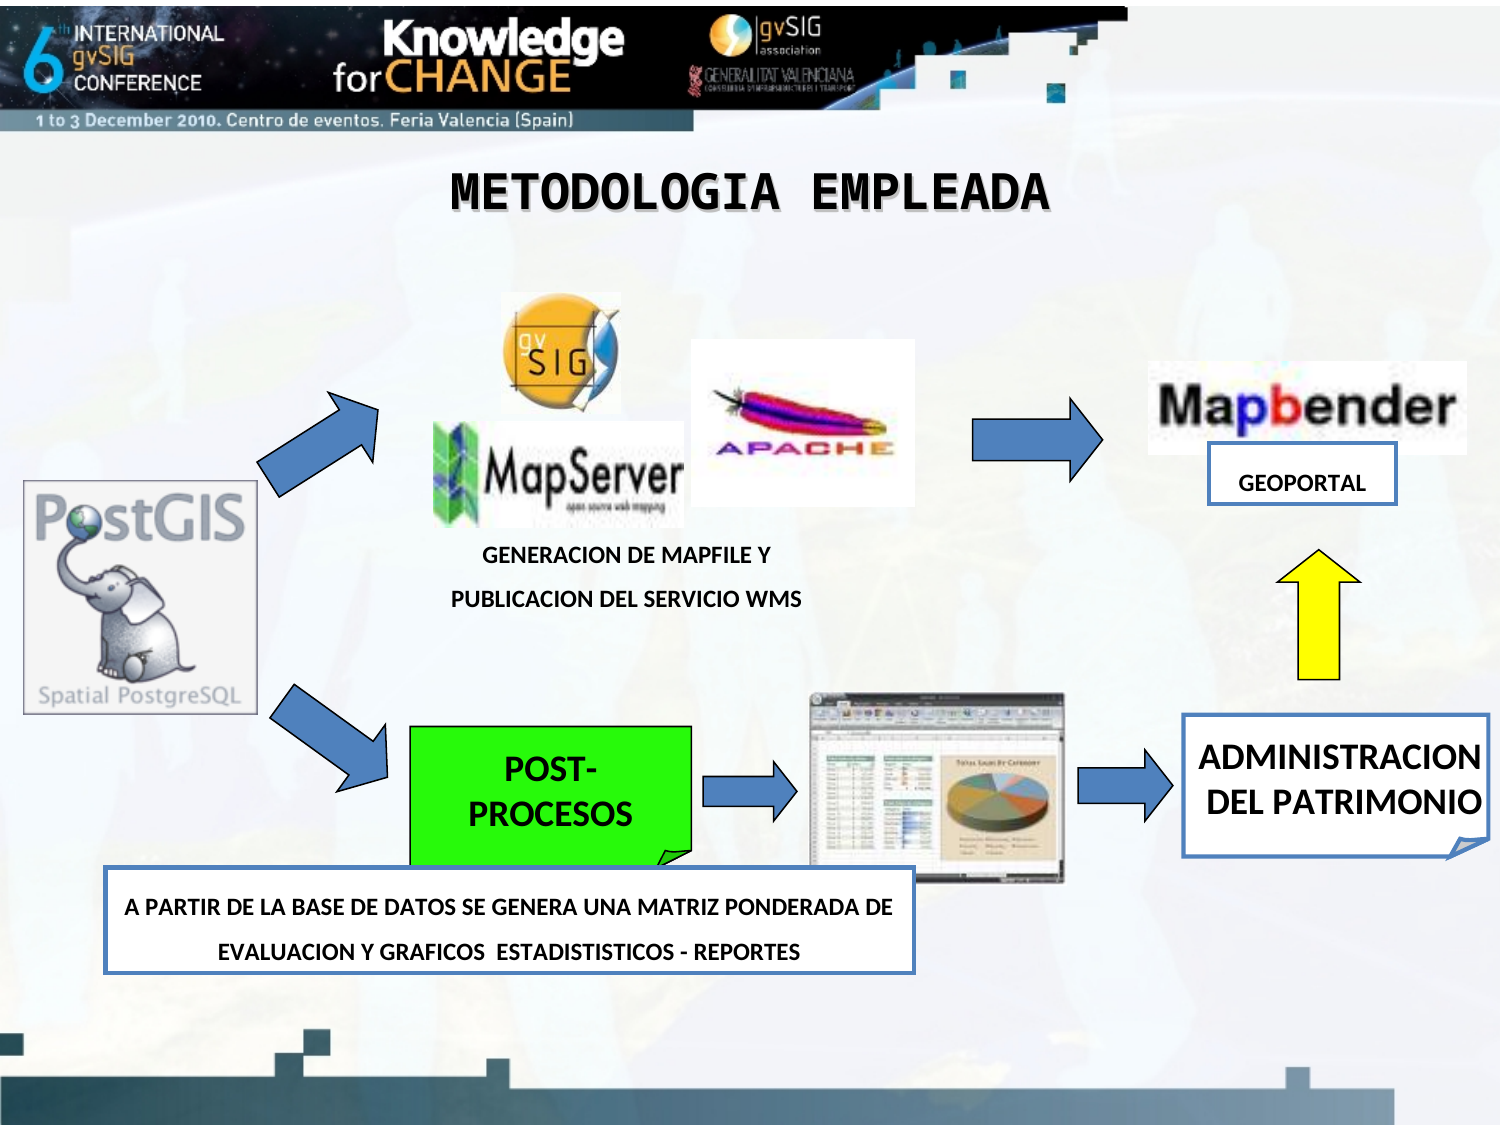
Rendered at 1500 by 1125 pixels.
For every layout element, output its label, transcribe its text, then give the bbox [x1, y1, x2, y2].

text_box GEOPORTAL [1208, 443, 1397, 504]
text_box ADMINISTRACION DEL PATRIMONIO [1183, 714, 1489, 857]
text_box METODOLOGIA EMPLEADA [175, 152, 1325, 228]
text_box GENERACION DE MAPFILE Y PUBLICACION DEL SERVICIO WMS [398, 515, 856, 621]
text_box POST- PROCESOS [410, 726, 692, 867]
text_box [1277, 549, 1361, 680]
text_box [972, 398, 1103, 482]
text_box A PARTIR DE LA BASE DE DATOS SE GENERA UNA MATRIZ PONDERADA DE EVALUACION Y GRAFICOS ESTADISTISTICOS - REPORTES [105, 867, 915, 973]
text_box [1078, 749, 1173, 822]
picture [0, 6, 1500, 1125]
text_box [703, 761, 797, 822]
text_box [269, 684, 388, 792]
text_box [257, 392, 378, 498]
